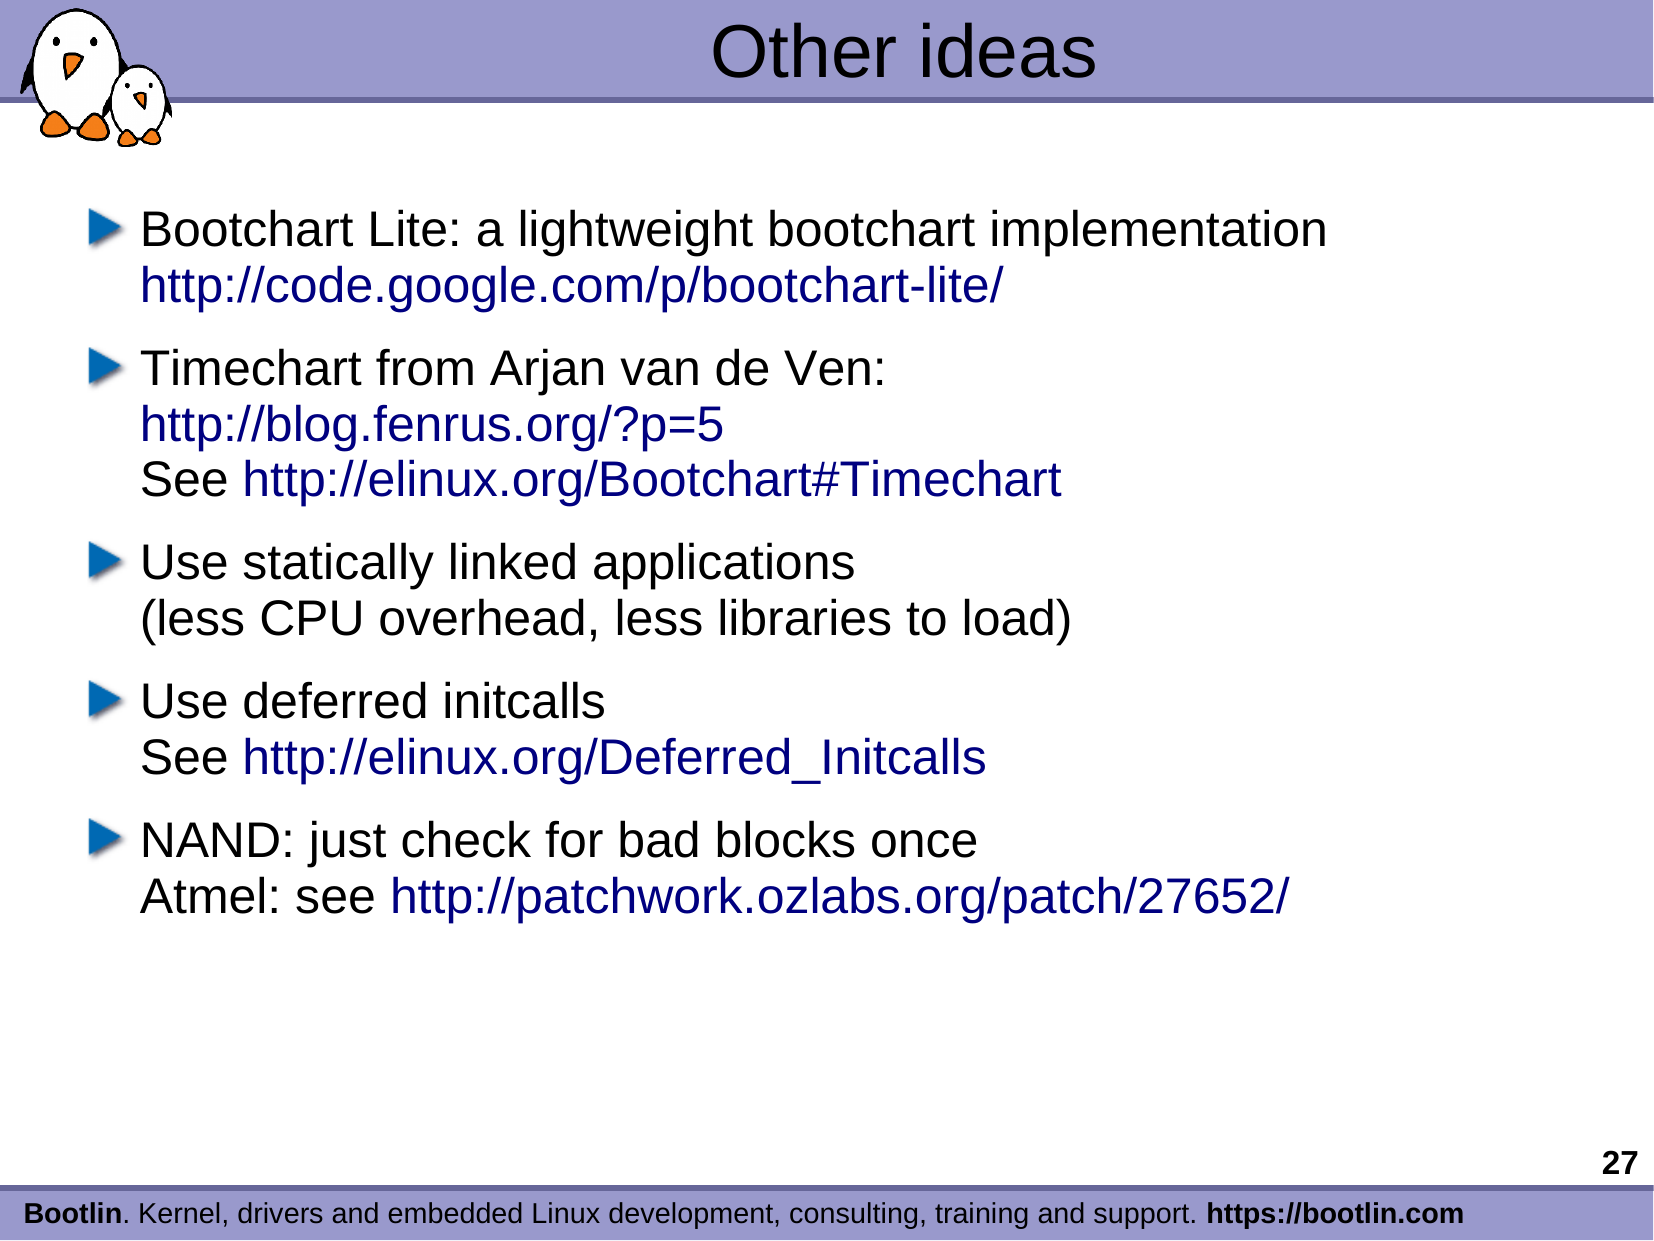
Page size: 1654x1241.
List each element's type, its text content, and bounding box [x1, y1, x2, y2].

list Bootchart Lite: a lightweight bootchart implementation http://code.google.com/p/bootchart-lite/ Timechart from Arjan van de Ven: http://blog.fenrus.org/?p=5 See http://elinux.org/Bootchart#Timechart Use statically linked applications (less CPU overhead, less libraries to load) Use deferred initcalls See http://elinux.org/Deferred_Initcalls NAND: just check for bad blocks once Atmel: see http://patchwork.ozlabs.org/patch/27652/ [68, 201, 1592, 1118]
picture [20, 8, 172, 147]
title Other ideas [178, 5, 1631, 97]
